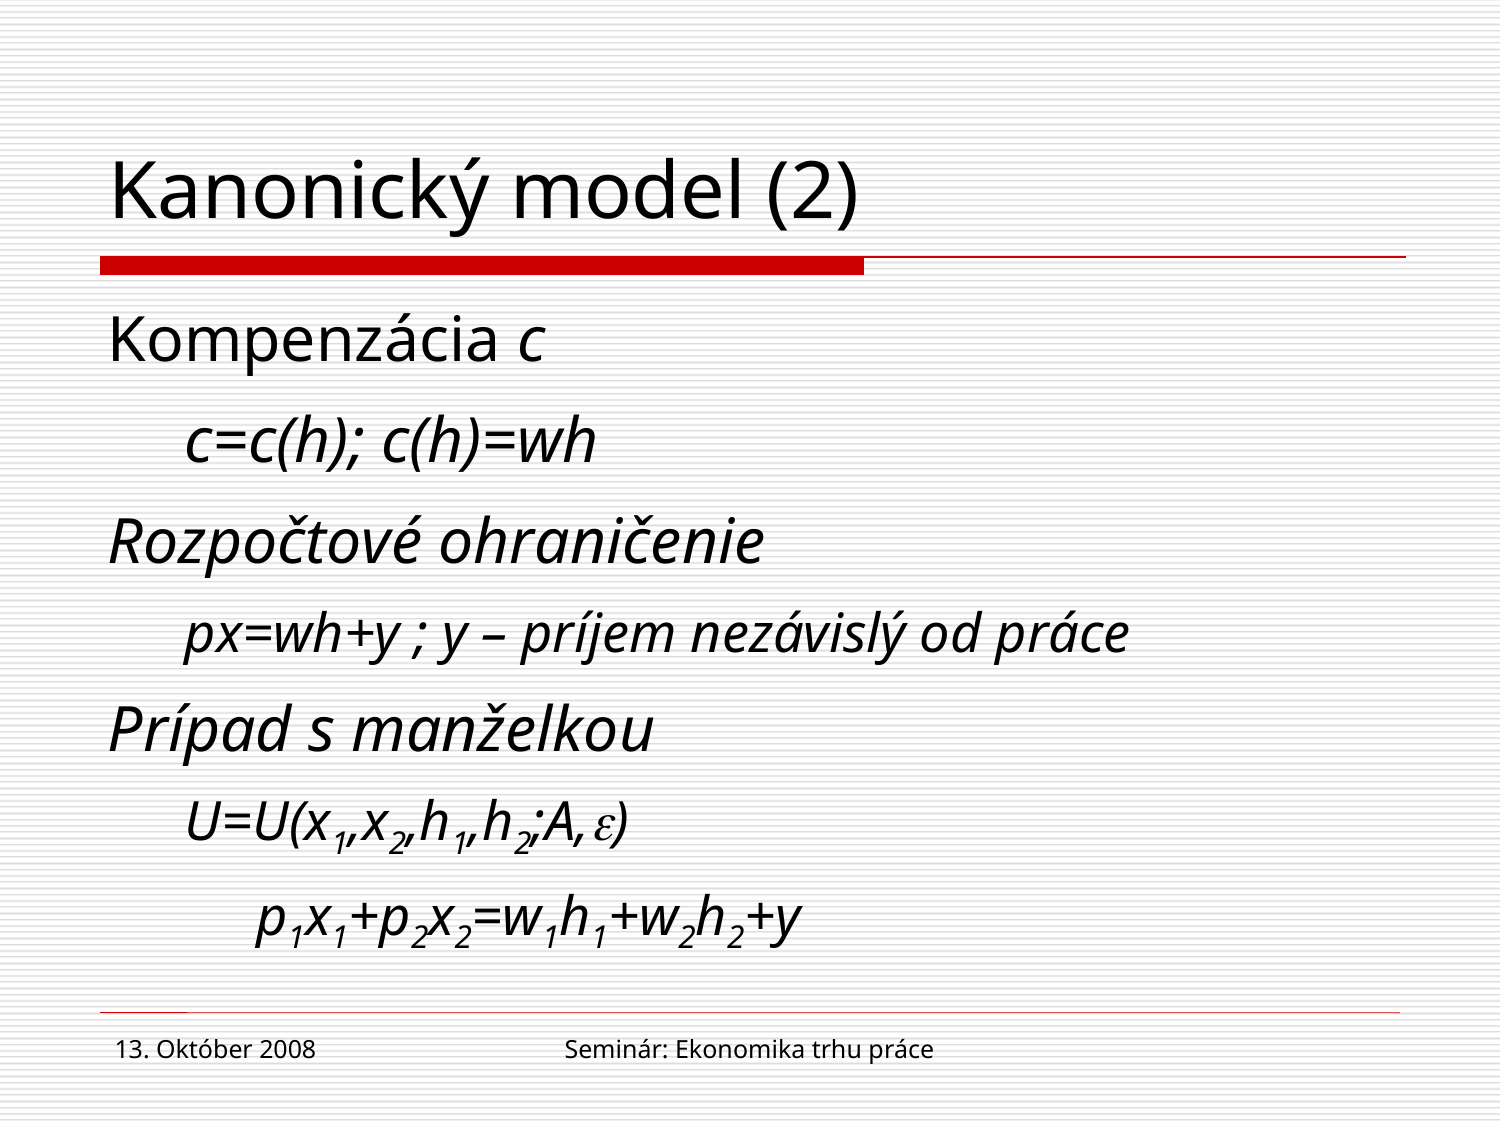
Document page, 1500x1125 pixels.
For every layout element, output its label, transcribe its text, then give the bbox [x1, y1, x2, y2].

list Kompenzácia c c=c(h); c(h)=wh Rozpočtové ohraničenie px=wh+y ; y – príjem nezávislý od práce Prípad s manželkou U=U(x1,x2,h1,h2;A,)‏ p1x1+p2x2=w1h1+w2h2+y [92, 287, 1406, 988]
title Kanonický model (2)‏ [94, 49, 1407, 250]
picture [0, 0, 1500, 1125]
